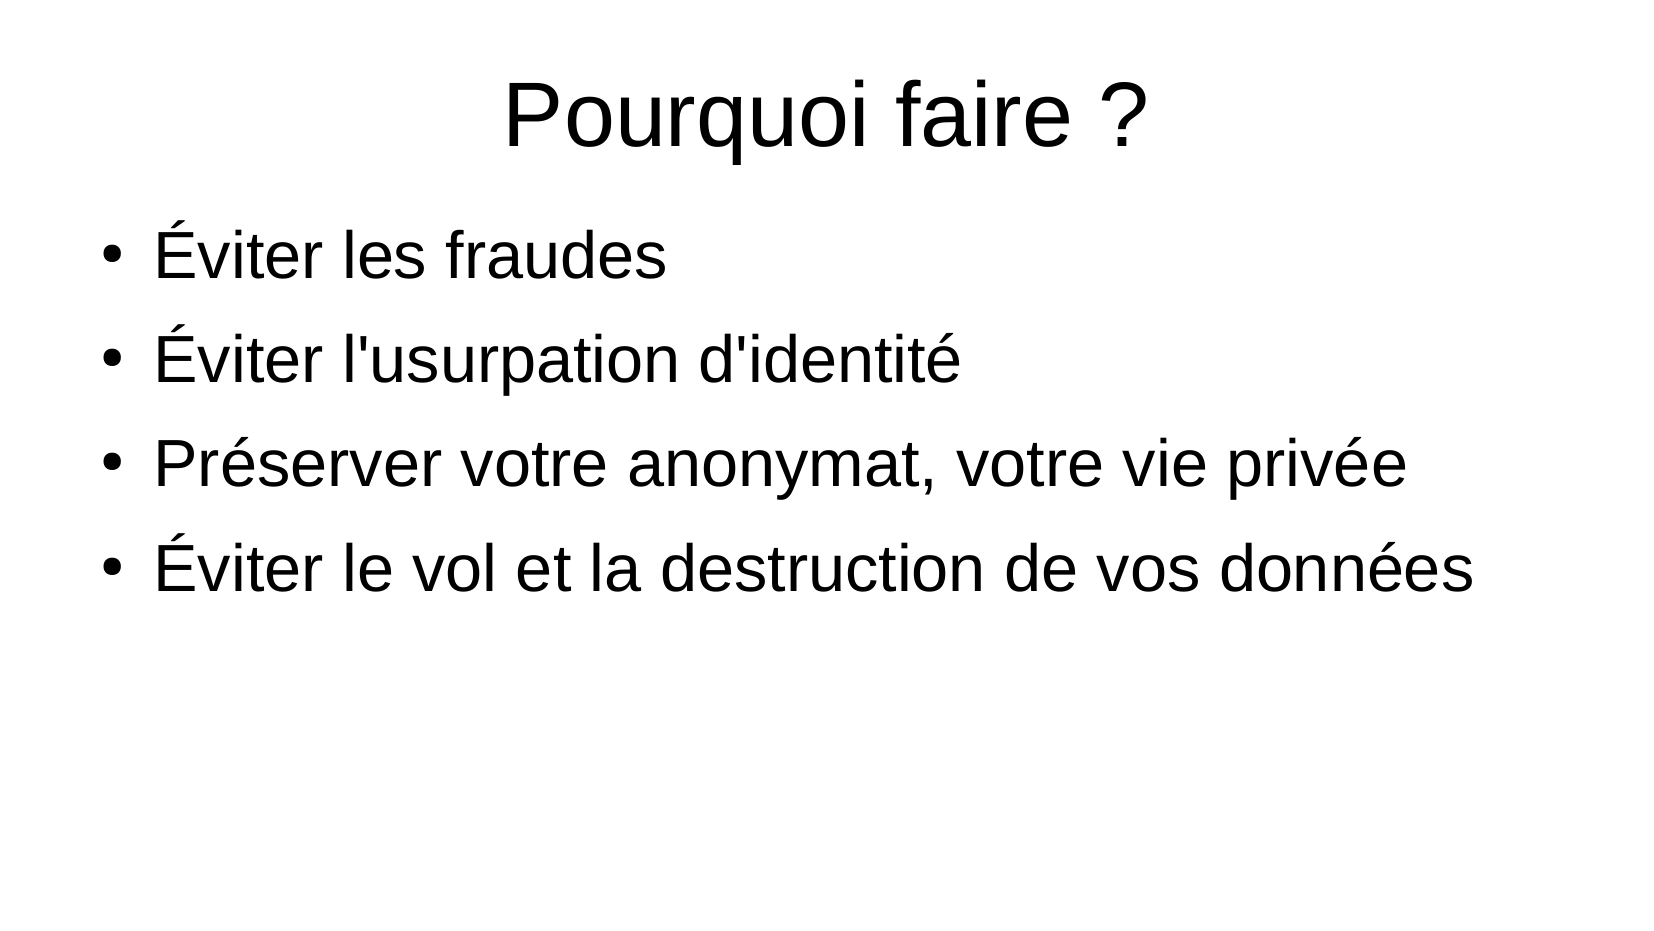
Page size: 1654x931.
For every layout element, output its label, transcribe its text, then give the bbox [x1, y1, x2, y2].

list Éviter les fraudes Éviter l'usurpation d'identité Préserver votre anonymat, votre vie privée Éviter le vol et la destruction de vos données [82, 217, 1571, 758]
title Pourquoi faire ? [82, 37, 1571, 193]
